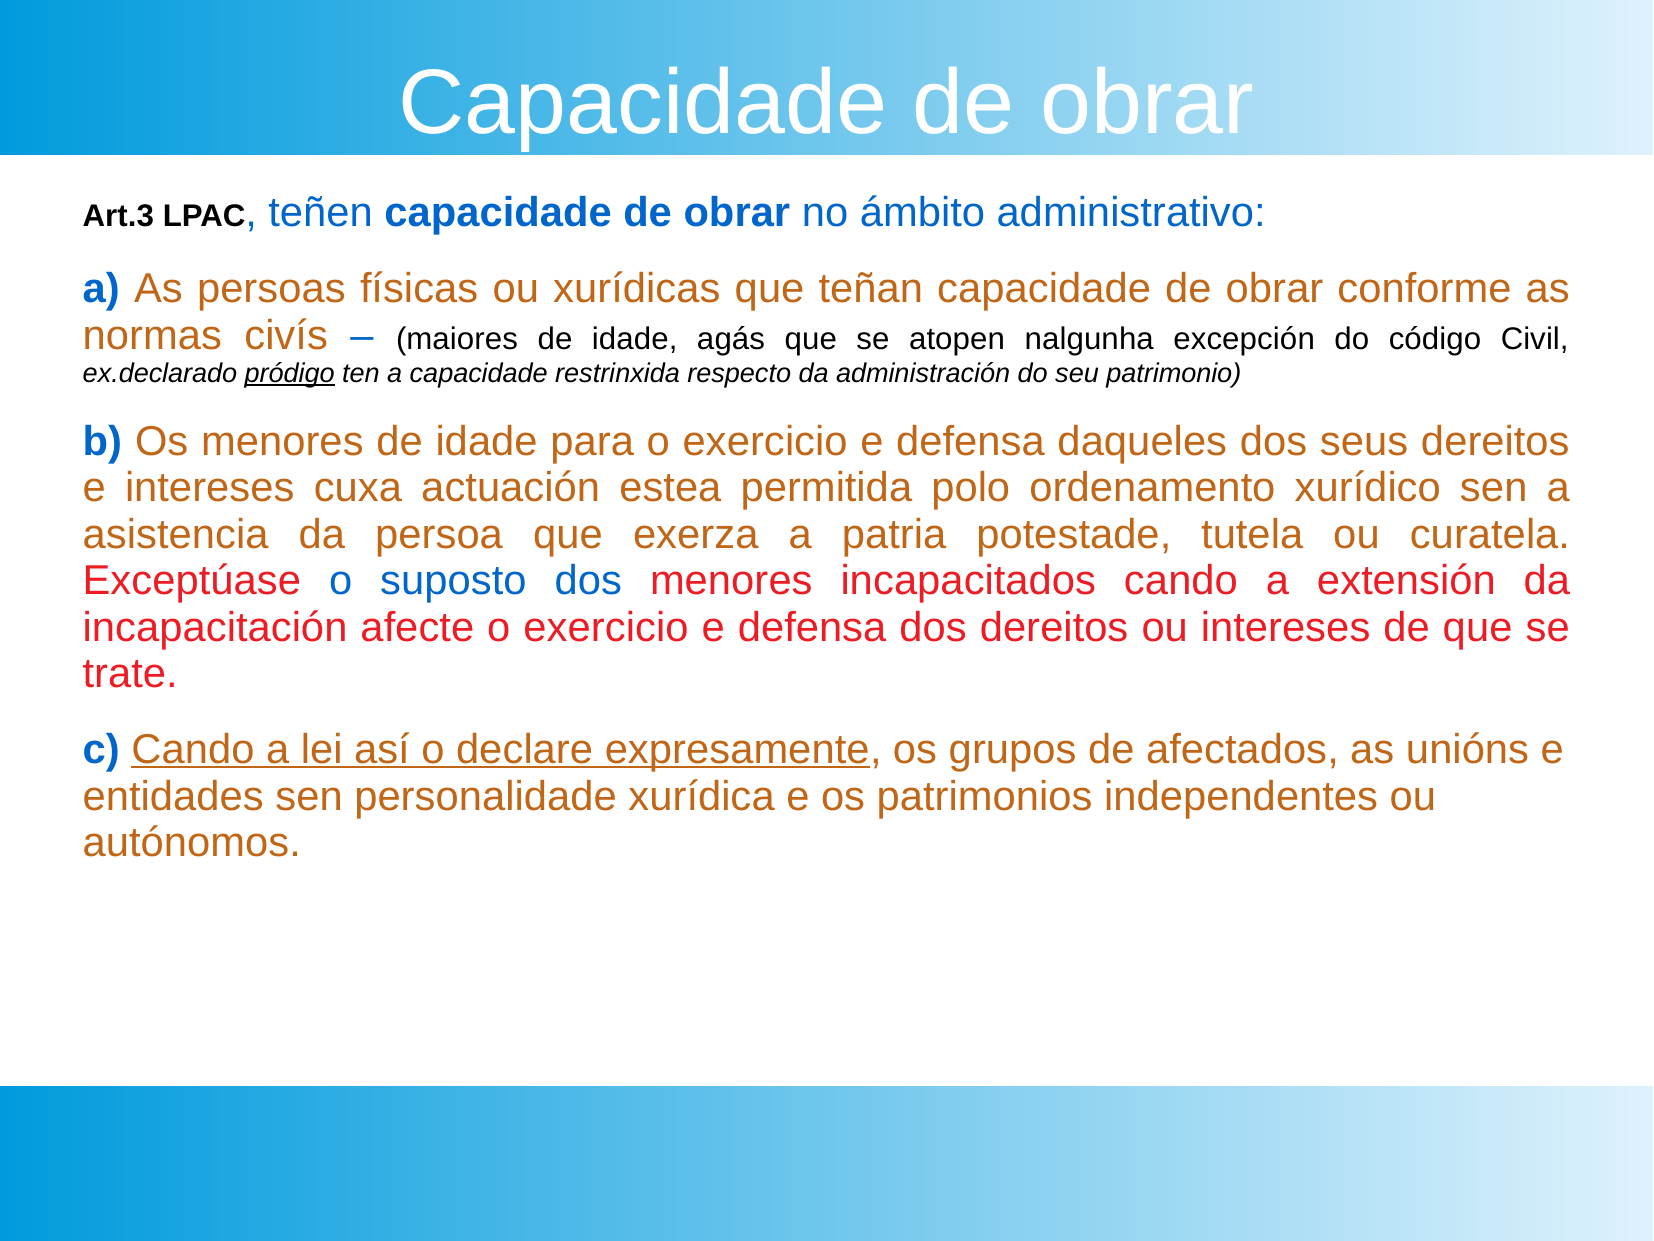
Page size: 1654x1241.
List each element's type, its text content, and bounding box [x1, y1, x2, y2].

list Art.3 LPAC, teñen capacidade de obrar no ámbito administrativo: a) As persoas físicas ou xurídicas que teñan capacidade de obrar conforme as normas civís – (maiores de idade, agás que se atopen nalgunha excepción do código Civil, ex.declarado pródigo ten a capacidade restrinxida respecto da administración do seu patrimonio) b) Os menores de idade para o exercicio e defensa daqueles dos seus dereitos e intereses cuxa actuación estea permitida polo ordenamento xurídico sen a asistencia da persoa que exerza a patria potestade, tutela ou curatela. Exceptúase o suposto dos menores incapacitados cando a extensión da incapacitación afecte o exercicio e defensa dos dereitos ou intereses de que se trate. c) Cando a lei así o declare expresamente, os grupos de afectados, as unións e entidades sen personalidade xurídica e os patrimonios independentes ou autónomos. [82, 188, 1571, 909]
title Capacidade de obrar [82, 49, 1571, 155]
